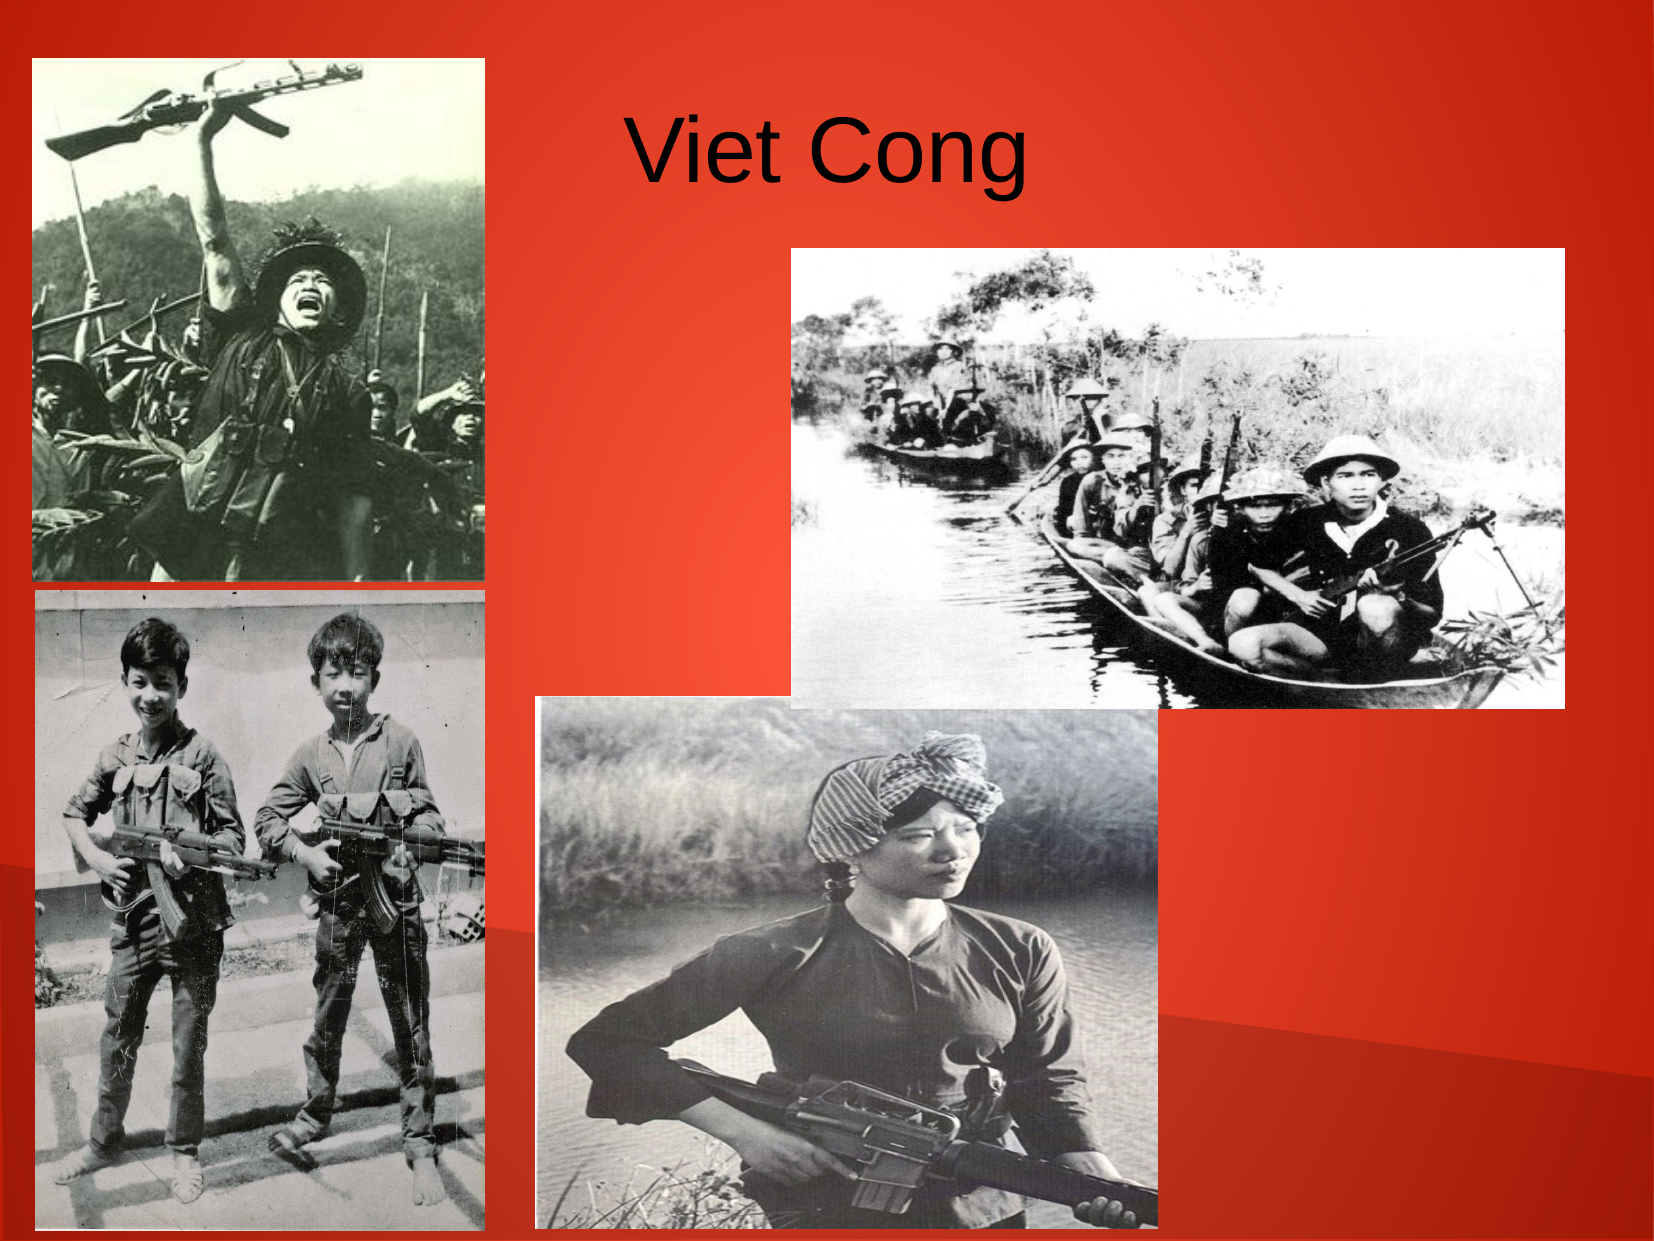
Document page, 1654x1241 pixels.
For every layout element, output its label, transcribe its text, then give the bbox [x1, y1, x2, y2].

picture [35, 590, 485, 1231]
picture [535, 248, 1565, 1229]
title Viet Cong [82, 47, 1571, 252]
picture [32, 58, 485, 582]
